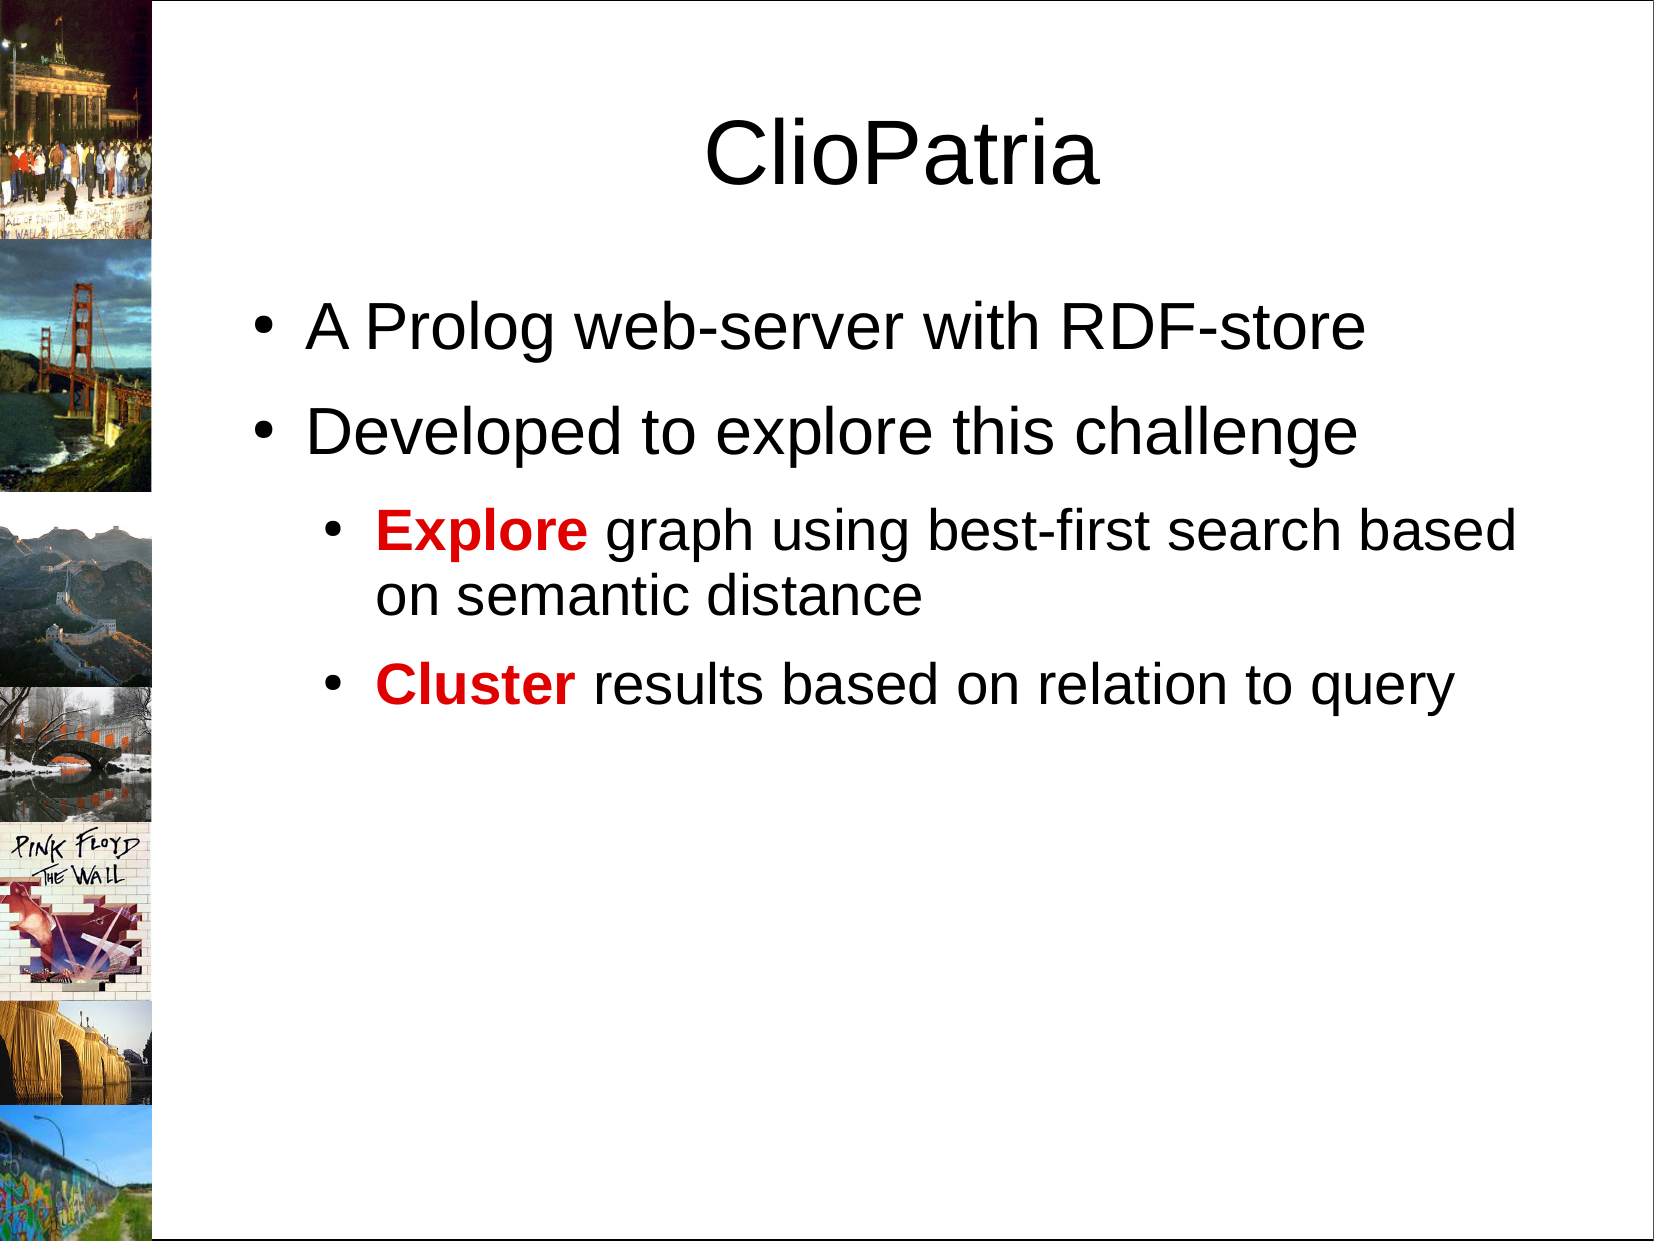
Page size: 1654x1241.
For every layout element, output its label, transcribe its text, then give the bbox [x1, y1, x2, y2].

title ClioPatria [234, 23, 1571, 283]
list A Prolog web-server with RDF-store Developed to explore this challenge Explore graph using best-first search based on semantic distance Cluster results based on relation to query [234, 289, 1571, 1108]
picture [0, 0, 152, 1241]
